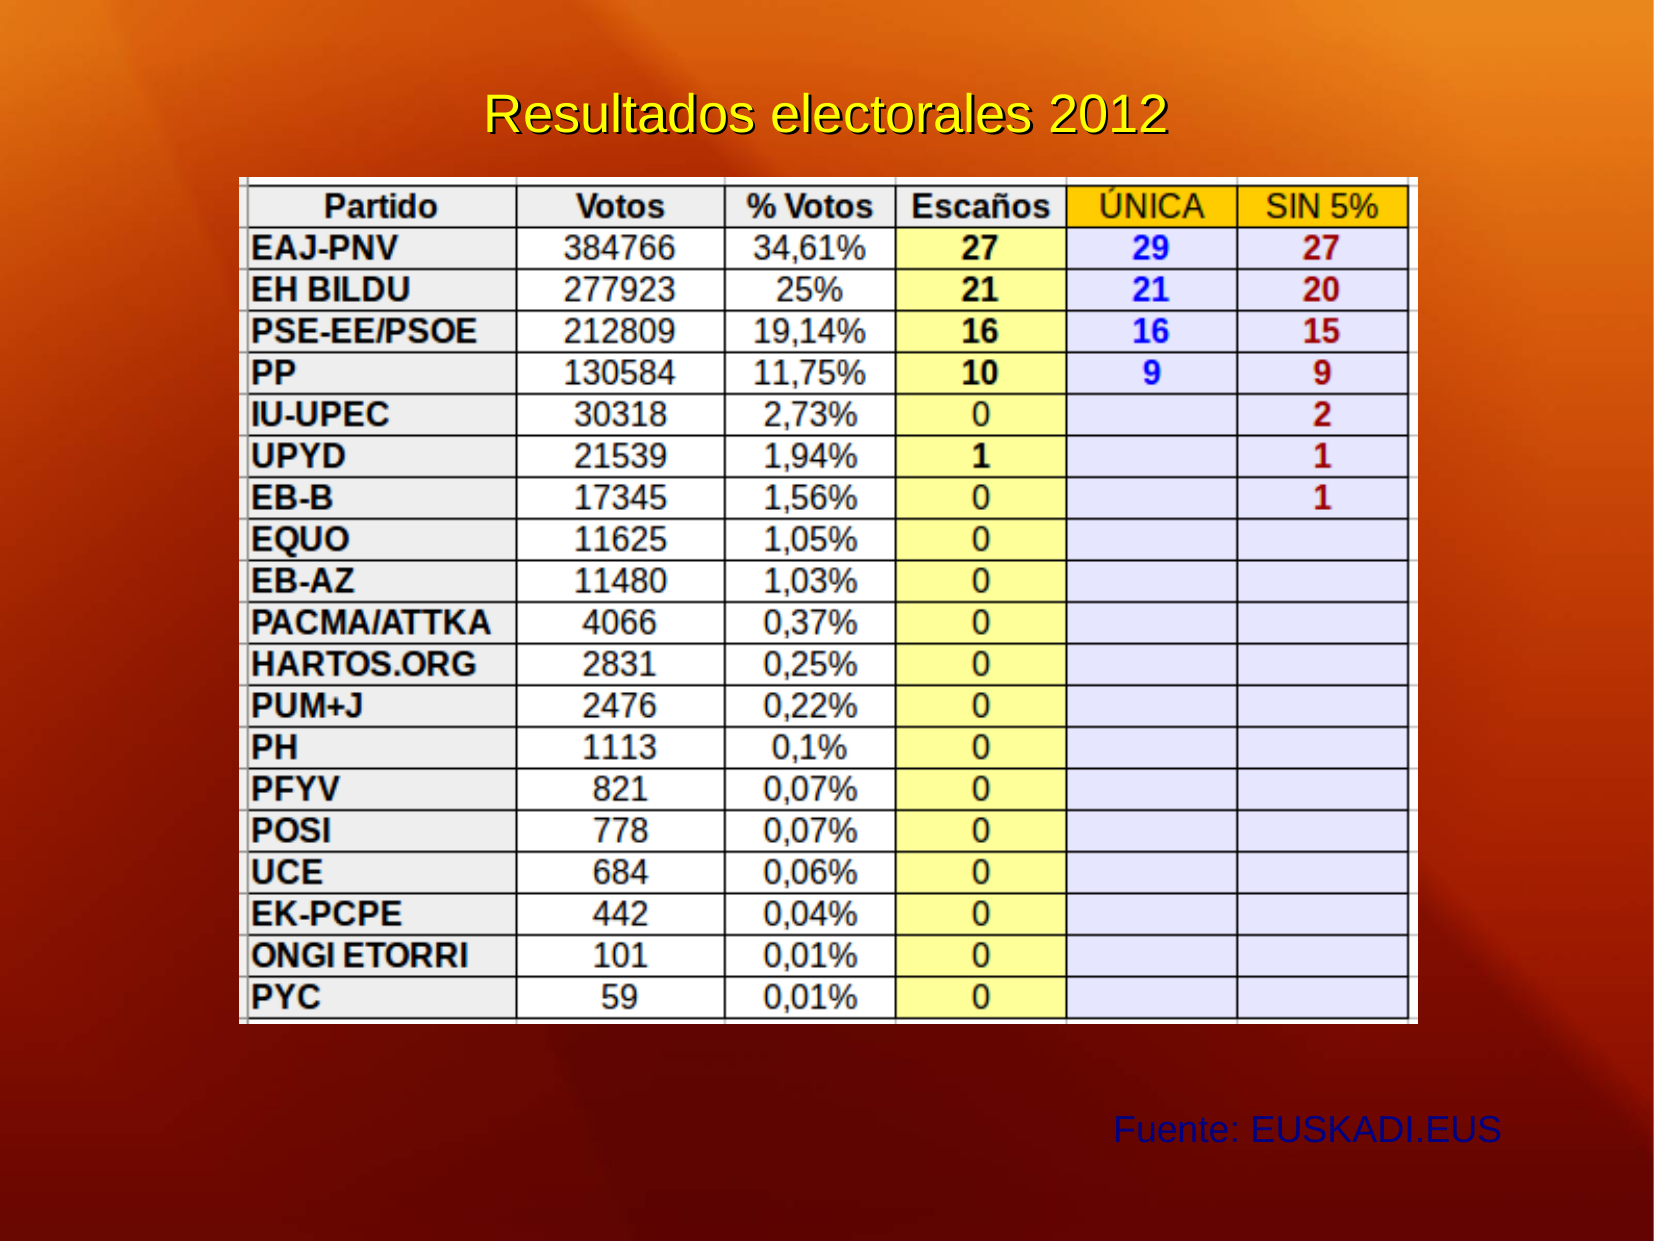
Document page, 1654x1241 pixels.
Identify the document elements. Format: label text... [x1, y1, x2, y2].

text_box Fuente: EUSKADI.EUS [1098, 1100, 1595, 1158]
title Resultados electorales 2012 [82, 49, 1571, 178]
picture [0, 0, 1654, 1241]
